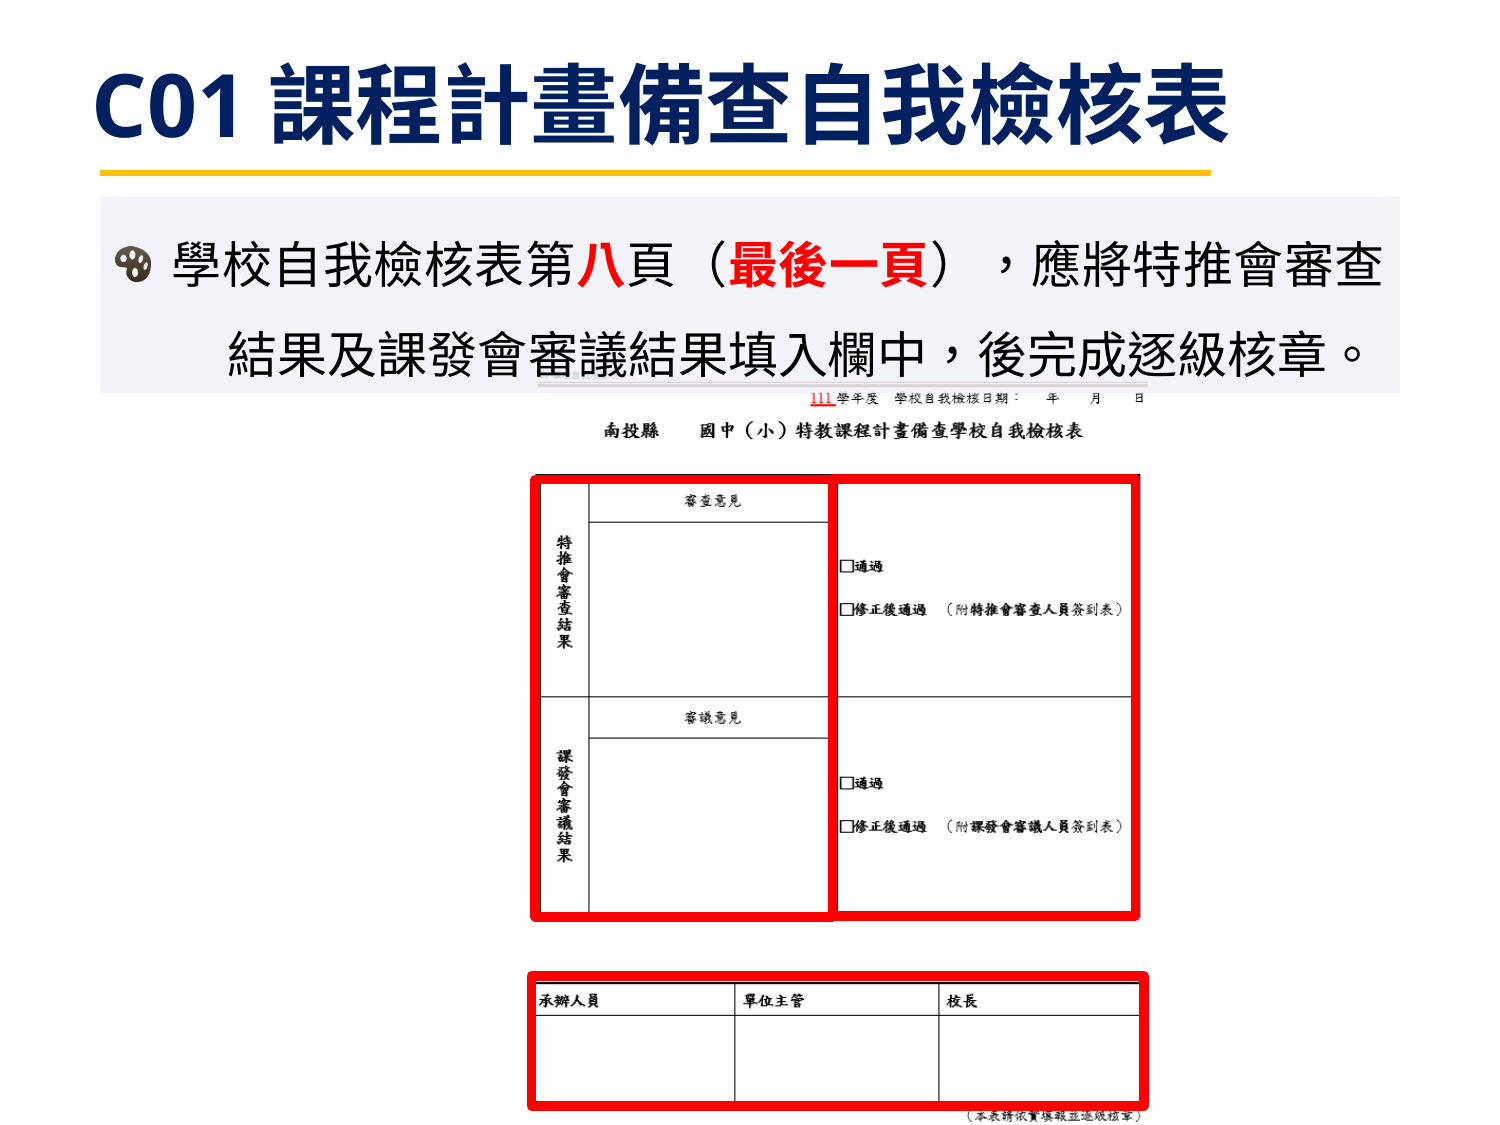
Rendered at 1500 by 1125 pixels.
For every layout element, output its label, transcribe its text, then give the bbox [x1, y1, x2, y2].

text_box 學校自我檢核表第八頁（最後一頁），應將特推會審查結果及課發會審議結果填入欄中，後完成逐級核章。 [100, 196, 1400, 394]
text_box C01課程計畫備查自我檢核表 [76, 42, 1244, 164]
picture [525, 394, 1152, 1125]
